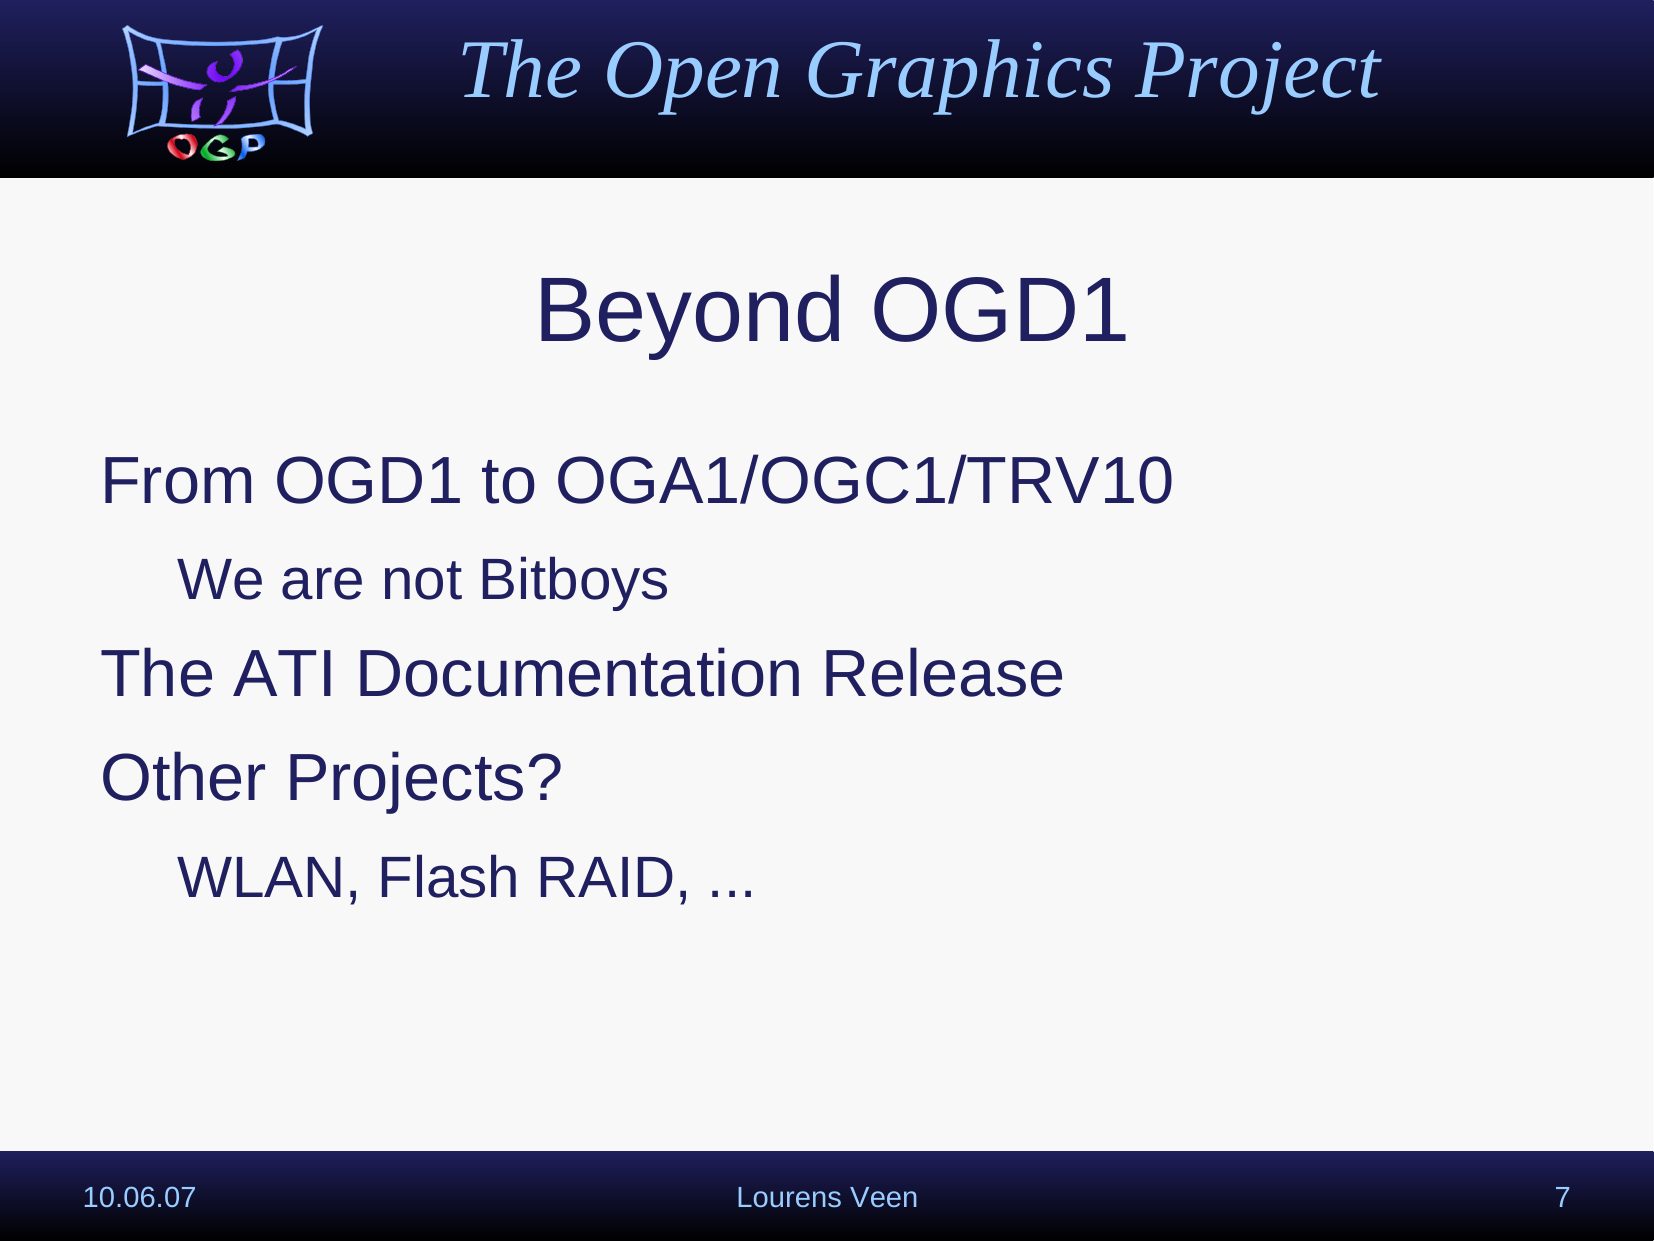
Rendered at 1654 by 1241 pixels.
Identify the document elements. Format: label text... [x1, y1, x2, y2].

picture [122, 25, 323, 161]
list From OGD1 to OGA1/OGC1/TRV10 We are not Bitboys The ATI Documentation Release Other Projects? WLAN, Flash RAID, ... [82, 442, 1571, 1094]
title Beyond OGD1 [88, 236, 1577, 385]
